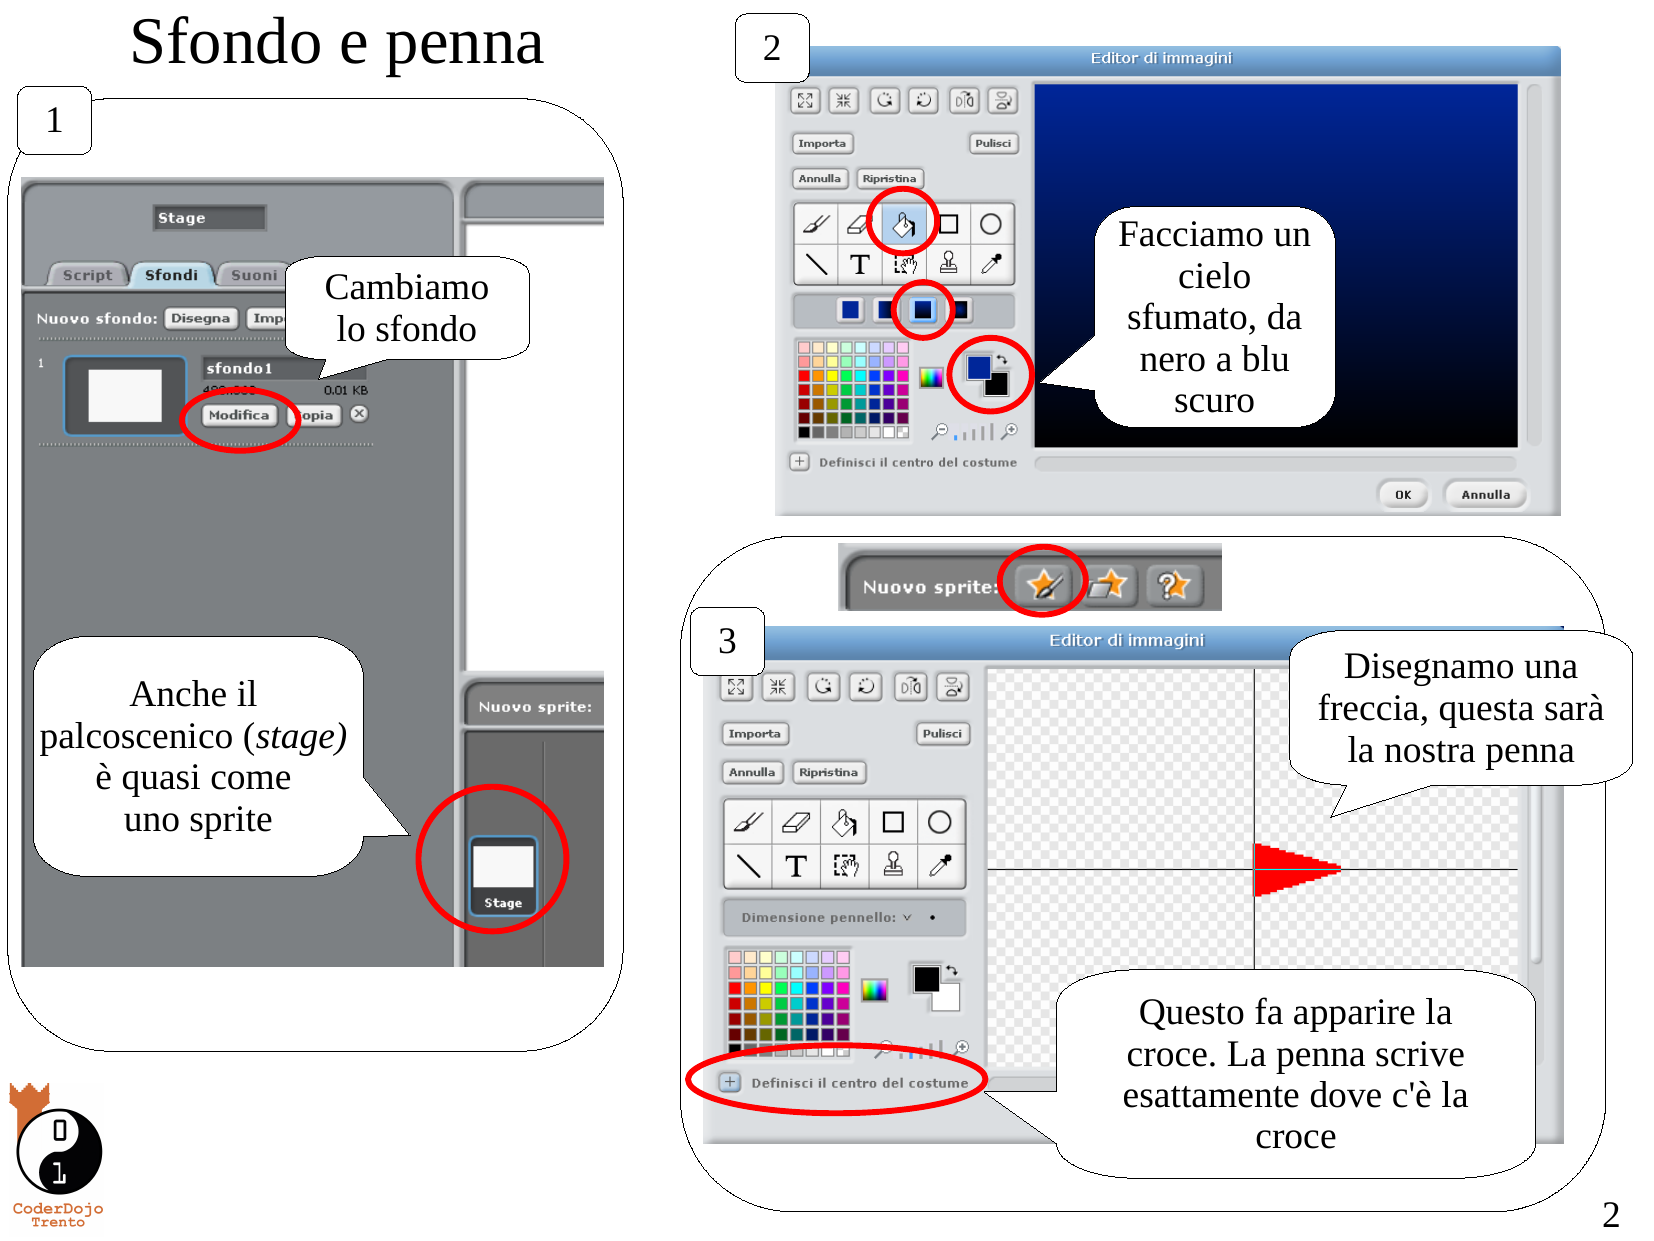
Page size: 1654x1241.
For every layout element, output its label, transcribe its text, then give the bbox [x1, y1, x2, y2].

text_box Anche il palcoscenico (stage) è quasi come uno sprite [33, 636, 411, 877]
picture [703, 626, 1564, 1145]
text_box Cambiamo lo sfondo [285, 256, 530, 380]
text_box 3 [690, 607, 765, 676]
text_box Facciamo un cielo sfumato, da nero a blu scuro [1039, 206, 1336, 428]
picture [838, 543, 1039, 611]
text_box [692, 1069, 703, 1090]
text_box Sfondo e penna [114, 0, 594, 86]
picture [1048, 543, 1222, 611]
text_box 1 [17, 86, 92, 155]
picture [1003, 550, 1082, 611]
picture [775, 46, 1561, 516]
text_box Questo fa apparire la croce. La penna scrive esattamente dove c'è la croce [984, 969, 1536, 1179]
picture [9, 1083, 104, 1237]
text_box 2 [735, 13, 810, 83]
text_box [680, 536, 1606, 1212]
text_box 2 [1587, 1186, 1648, 1241]
picture [703, 1049, 982, 1110]
picture [21, 177, 604, 967]
text_box 1 [7, 98, 624, 1052]
text_box Disegnamo una freccia, questa sarà la nostra penna [1289, 630, 1633, 818]
